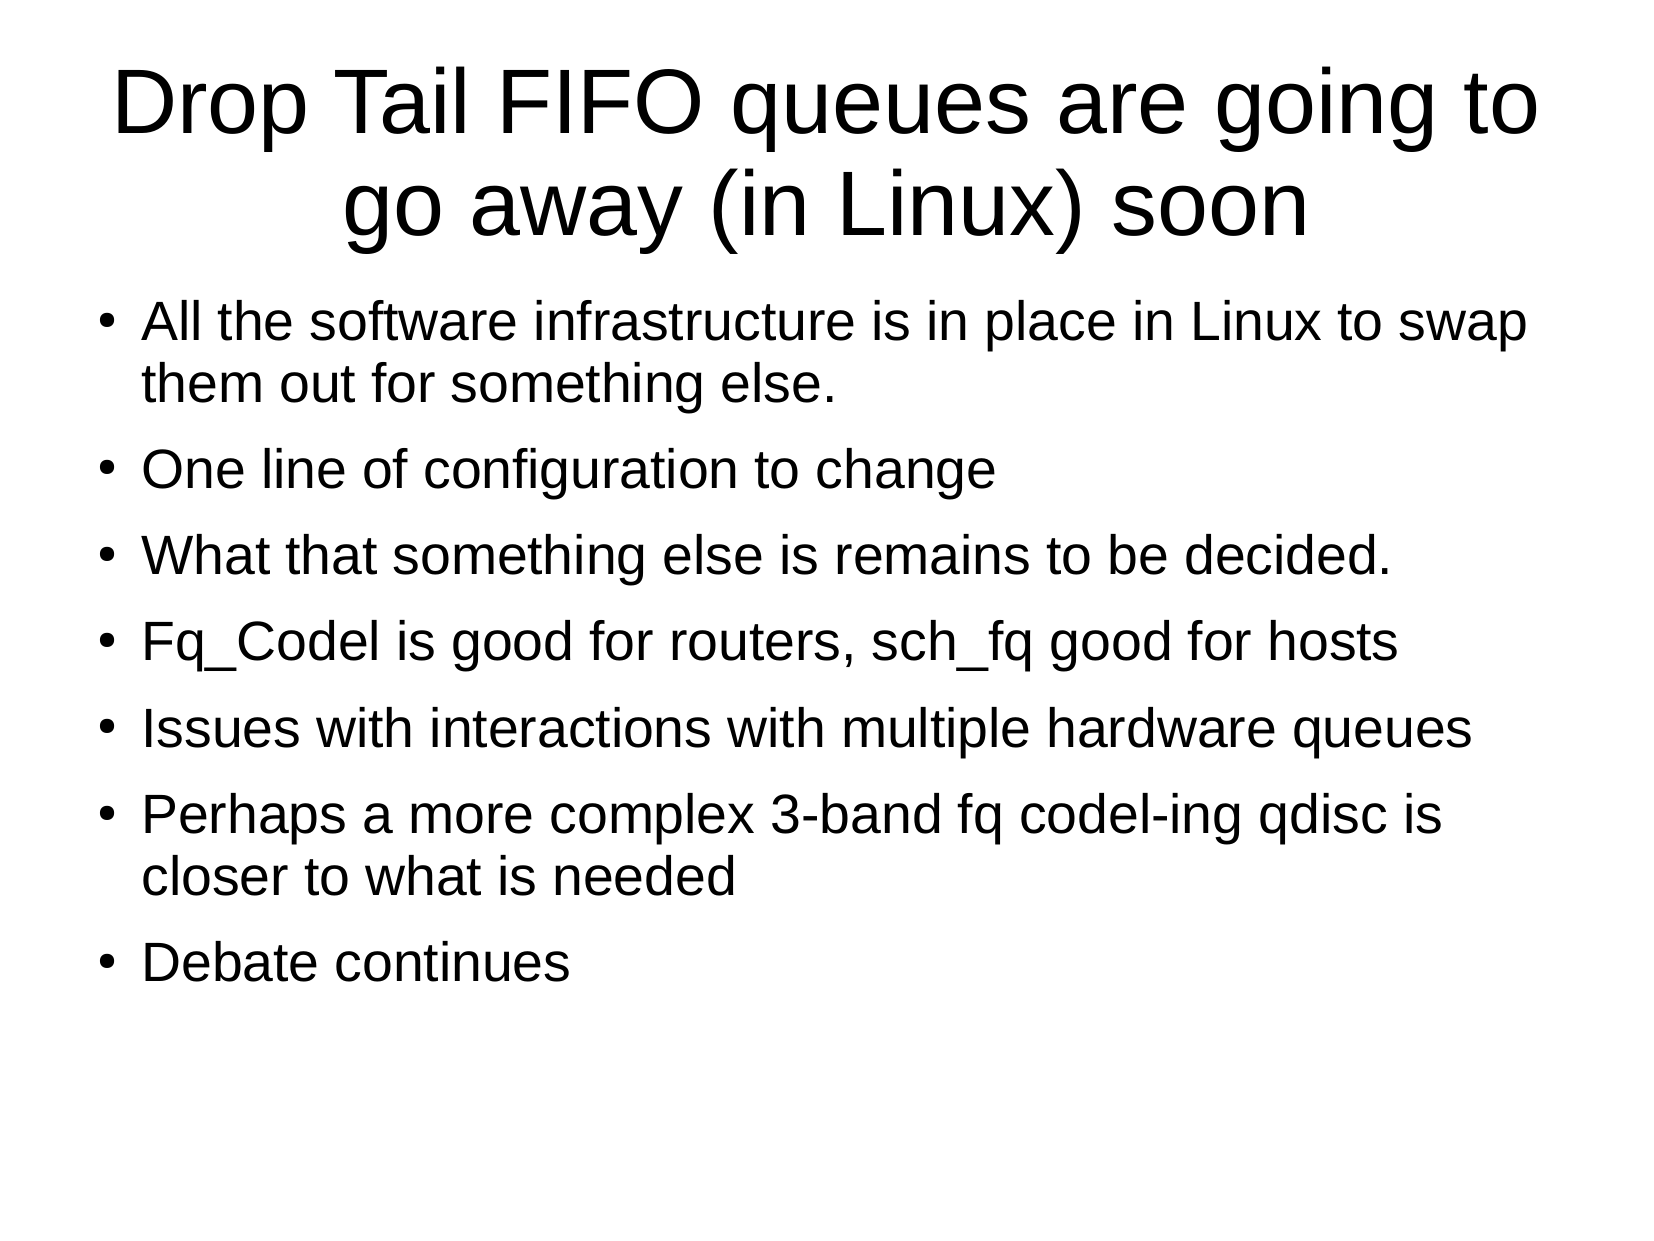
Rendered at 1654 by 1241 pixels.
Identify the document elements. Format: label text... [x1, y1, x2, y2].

list All the software infrastructure is in place in Linux to swap them out for something else. One line of configuration to change What that something else is remains to be decided. Fq_Codel is good for routers, sch_fq good for hosts Issues with interactions with multiple hardware queues Perhaps a more complex 3-band fq codel-ing qdisc is closer to what is needed Debate continues [82, 290, 1571, 1010]
title Drop Tail FIFO queues are going to go away (in Linux) soon [82, 49, 1571, 257]
